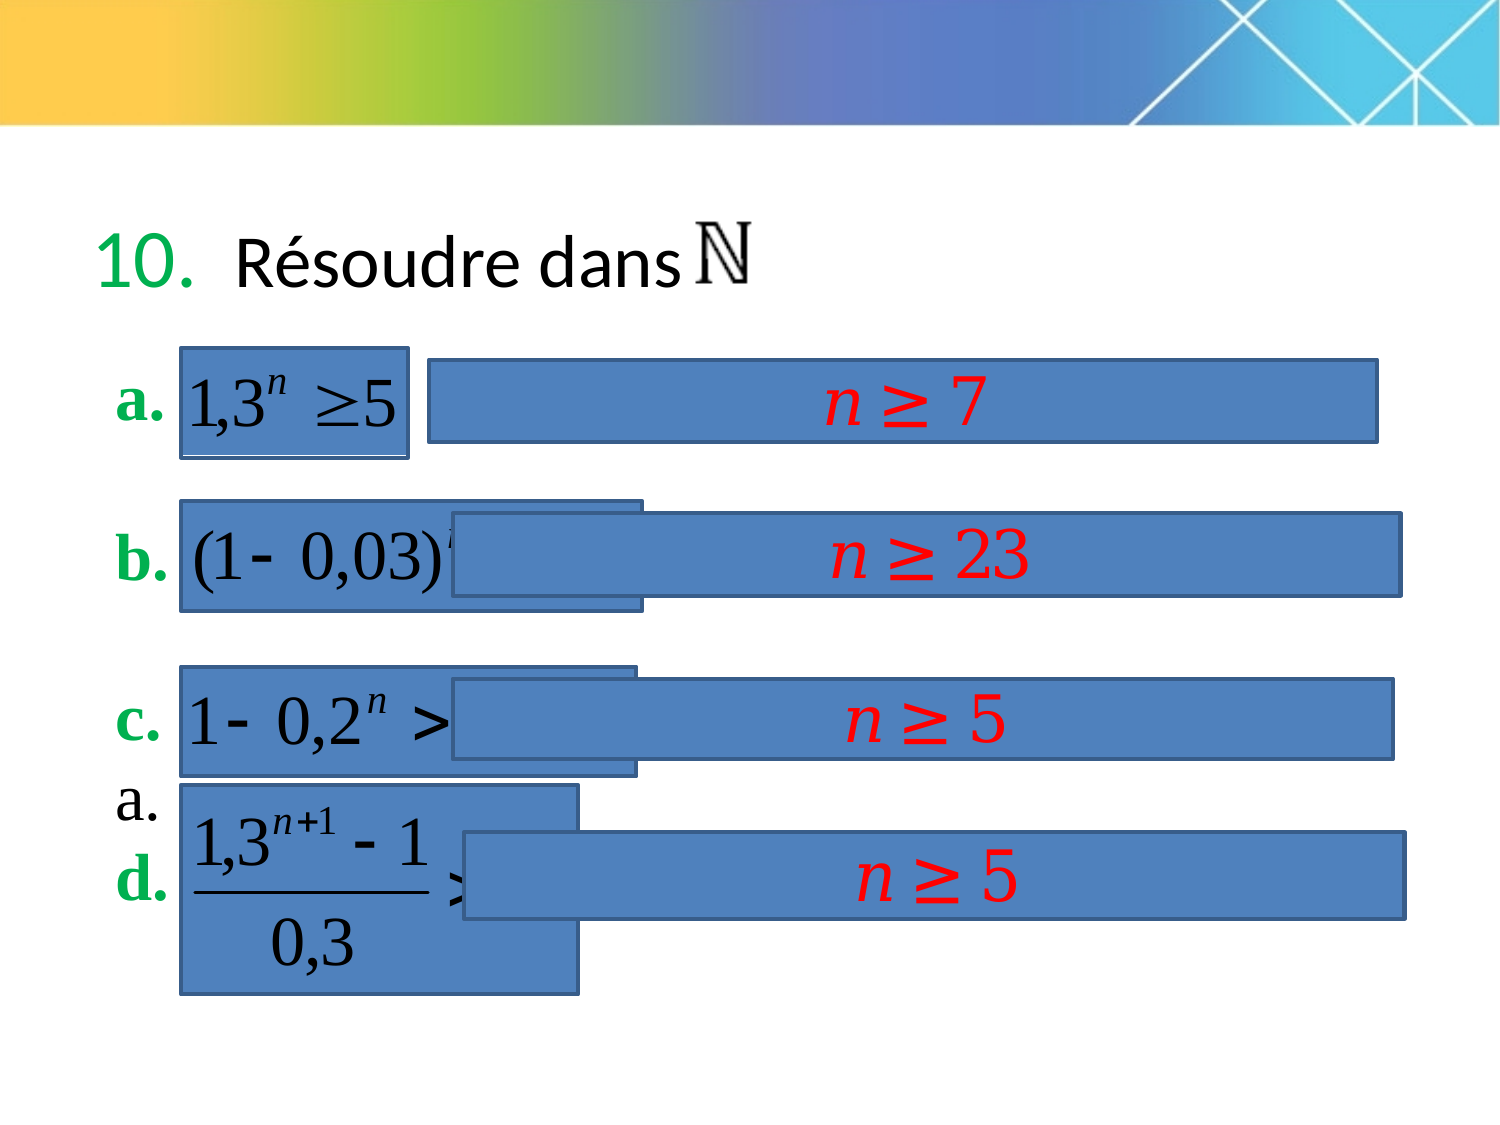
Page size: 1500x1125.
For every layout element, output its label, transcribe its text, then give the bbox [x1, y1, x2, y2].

text_box a. b. c. d. [580, 921, 1377, 928]
chart [183, 786, 576, 993]
chart [183, 668, 635, 775]
picture [690, 208, 762, 288]
text_box a. b. c. d. [100, 326, 1377, 928]
chart [454, 680, 1391, 758]
title 10. Résoudre dans [76, 160, 1500, 347]
chart [183, 503, 641, 609]
chart [454, 515, 1399, 594]
chart [183, 350, 406, 456]
chart [466, 834, 1403, 917]
chart [430, 361, 1375, 440]
